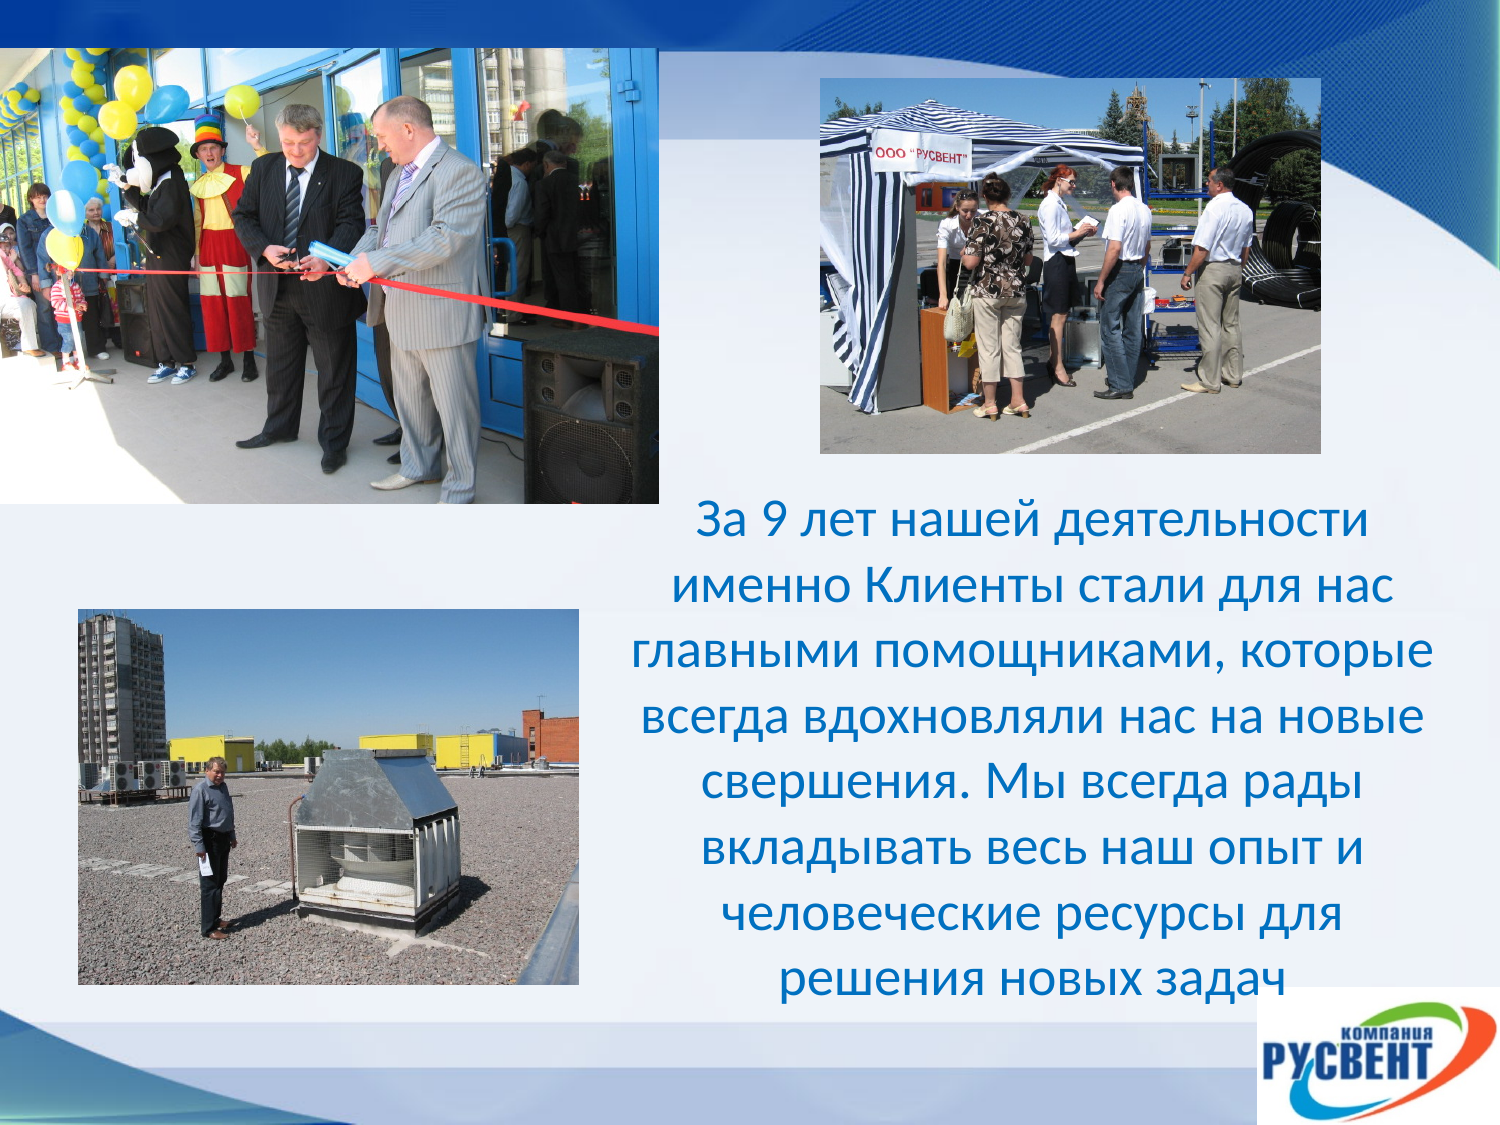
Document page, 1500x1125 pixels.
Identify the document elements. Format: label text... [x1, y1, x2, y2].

picture [78, 609, 579, 985]
picture [1257, 987, 1500, 1125]
list За 9 лет нашей деятельности именно Клиенты стали для нас главными помощниками, которые всегда вдохновляли нас на новые свершения. Мы всегда рады вкладывать весь наш опыт и человеческие ресурсы для решения новых задач [600, 474, 1466, 1020]
picture [820, 78, 1321, 454]
picture [0, 48, 659, 504]
